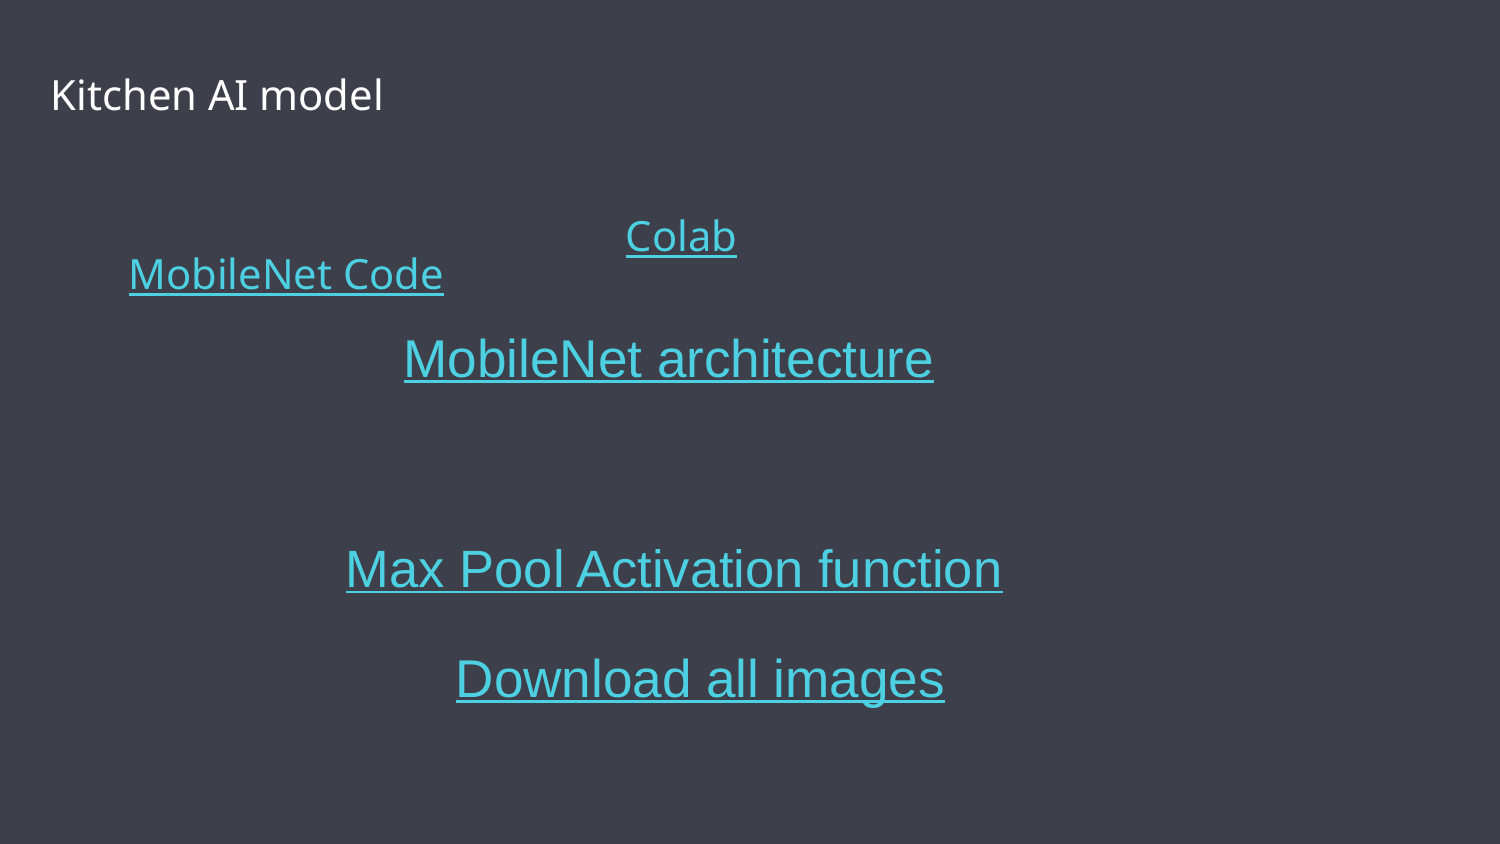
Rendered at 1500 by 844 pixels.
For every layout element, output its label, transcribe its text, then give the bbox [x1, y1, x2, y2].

text_box MobileNet Code [35, 232, 537, 319]
title Max Pool Activation function [330, 520, 1033, 615]
title Download all images [349, 629, 1052, 724]
text_box Kitchen AI model [35, 53, 537, 140]
title MobileNet architecture [388, 309, 974, 403]
text_box Colab [430, 195, 933, 281]
